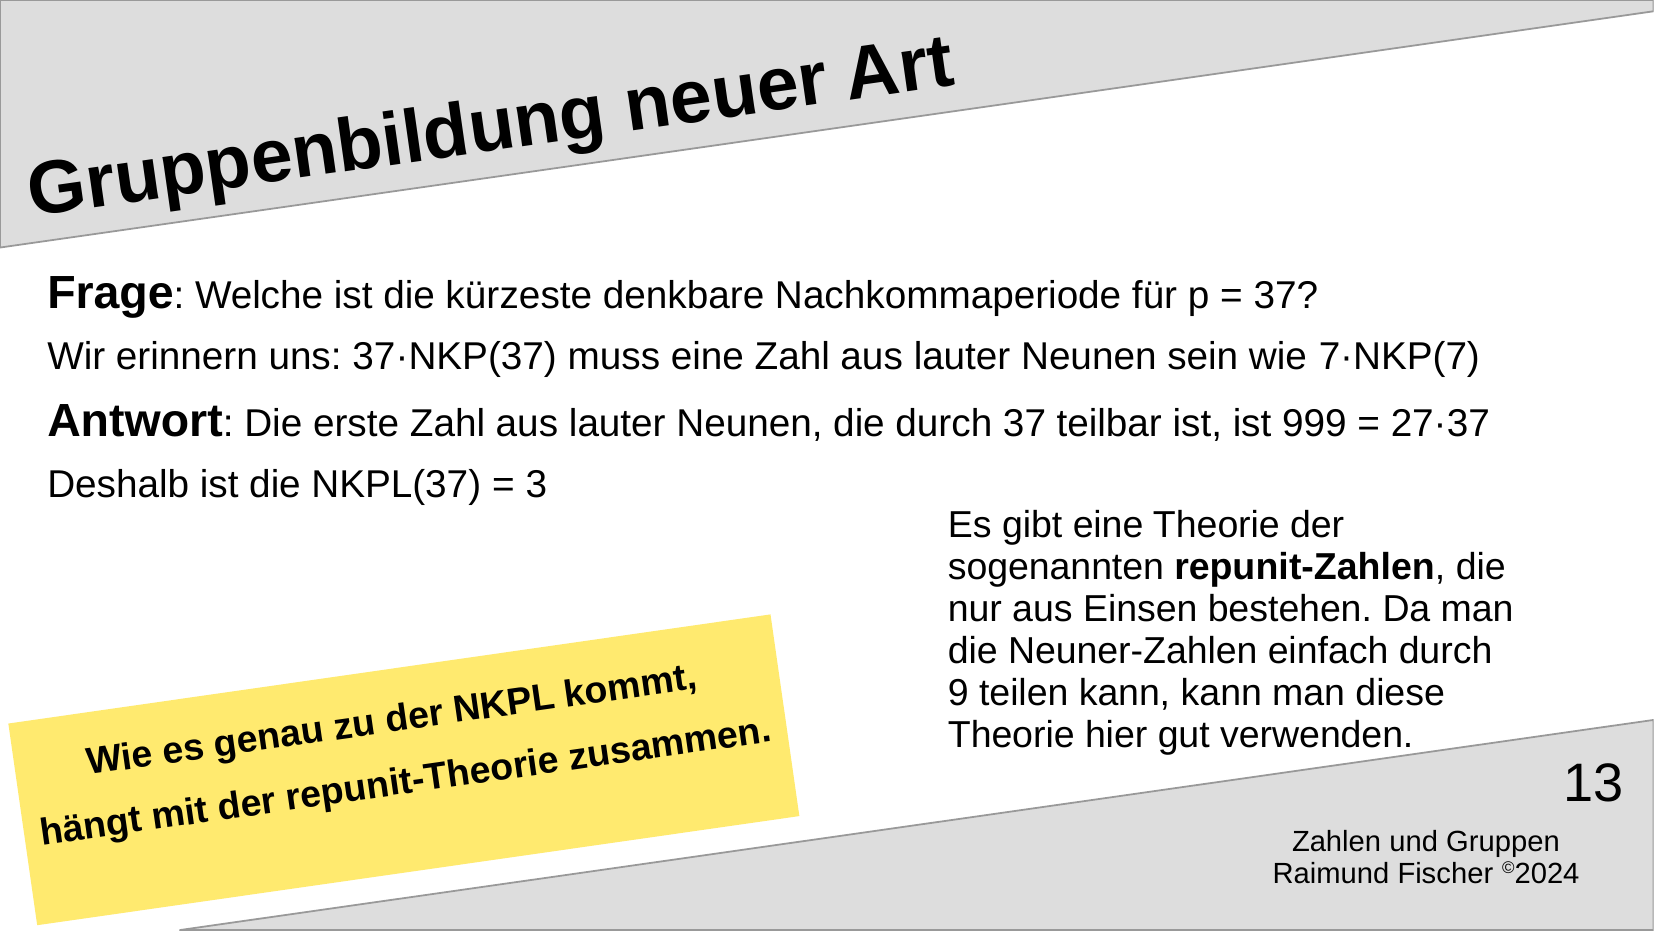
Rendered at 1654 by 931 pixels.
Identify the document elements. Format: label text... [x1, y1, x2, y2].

text_box Es gibt eine Theorie der sogenannten repunit-Zahlen, die nur aus Einsen bestehen. Da man die Neuner-Zahlen einfach durch 9 teilen kann, kann man diese Theorie hier gut verwenden. [933, 496, 1536, 780]
text_box Wie es genau zu der NKPL kommt, hängt mit der repunit-Theorie zusammen. [8, 614, 800, 926]
title Gruppenbildung neuer Art [16, 0, 1501, 269]
list Frage: Welche ist die kürzeste denkbare Nachkommaperiode für p = 37? Wir erinnern uns: 37·NKP(37) muss eine Zahl aus lauter Neunen sein wie 7·NKP(7) Antwort: Die erste Zahl aus lauter Neunen, die durch 37 teilbar ist, ist 999 = 27·37 Deshalb ist die NKPL(37) = 3 [47, 266, 1501, 520]
